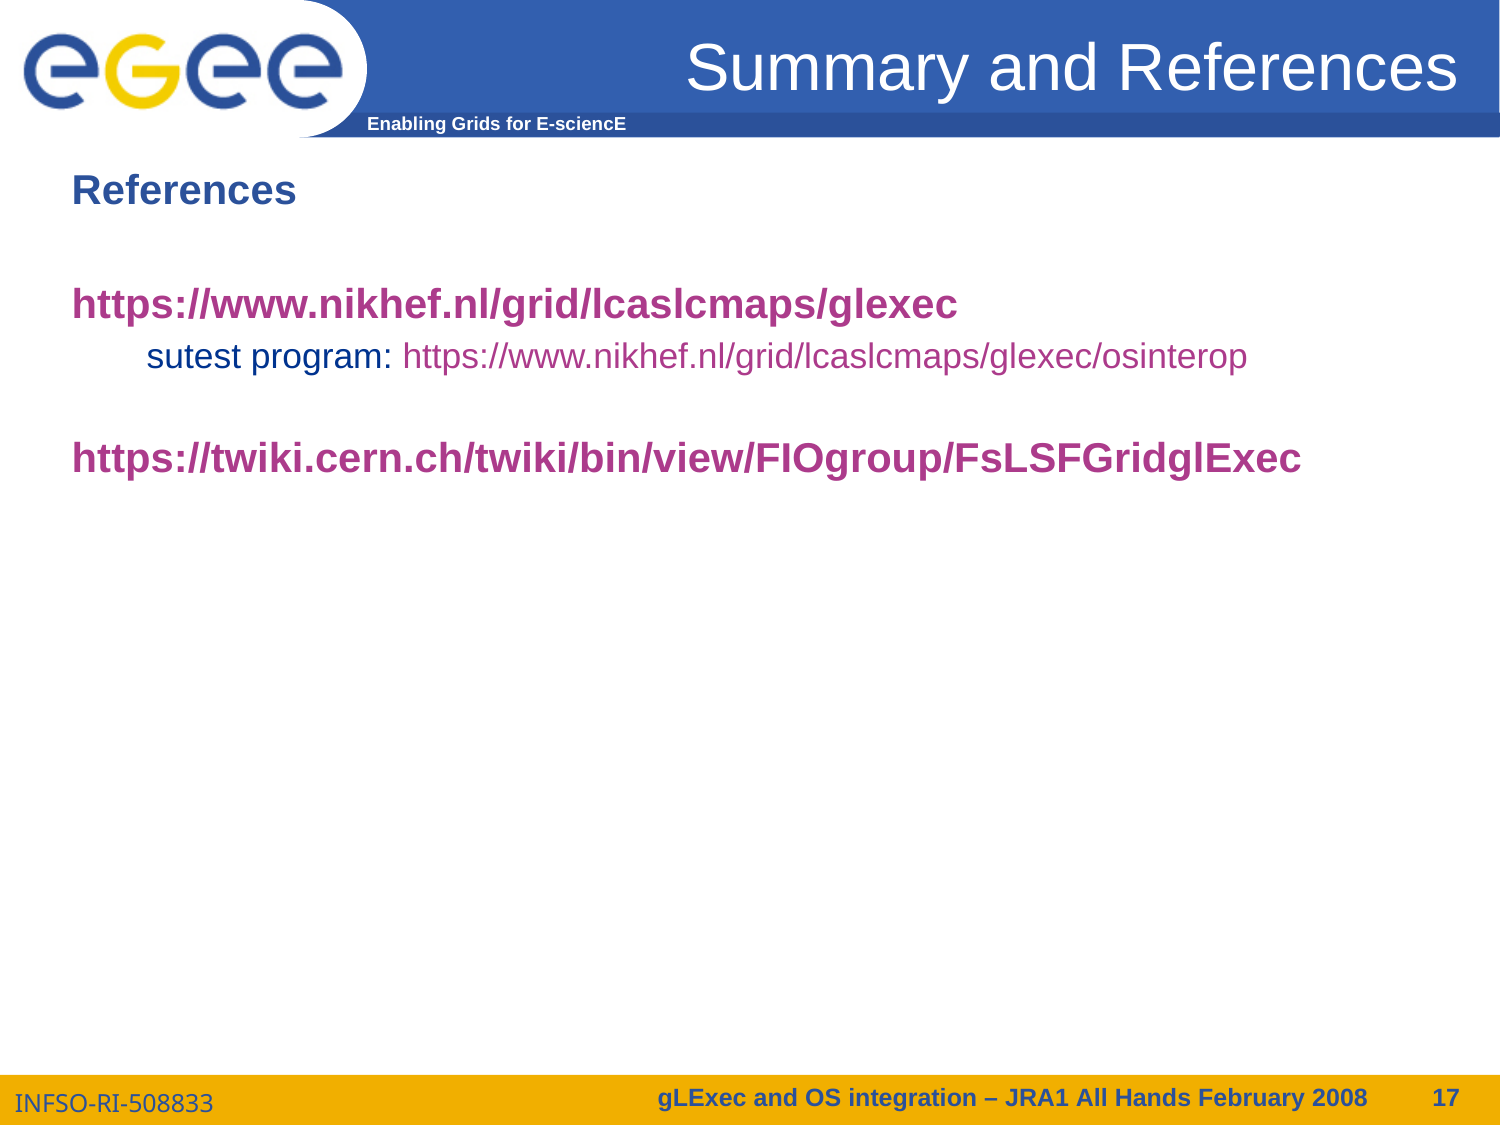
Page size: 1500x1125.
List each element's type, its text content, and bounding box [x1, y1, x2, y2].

list References https://www.nikhef.nl/grid/lcaslcmaps/glexec sutest program: https://www.nikhef.nl/grid/lcaslcmaps/glexec/osinterop https://twiki.cern.ch/twiki/bin/view/FIOgroup/FsLSFGridglExec [56, 159, 1466, 1051]
text_box <number> [1397, 1076, 1476, 1125]
title Summary and References [369, 10, 1475, 124]
picture [18, 30, 349, 112]
text_box gLExec and OS integration – JRA1 All Hands February 2008 [284, 1075, 1385, 1125]
